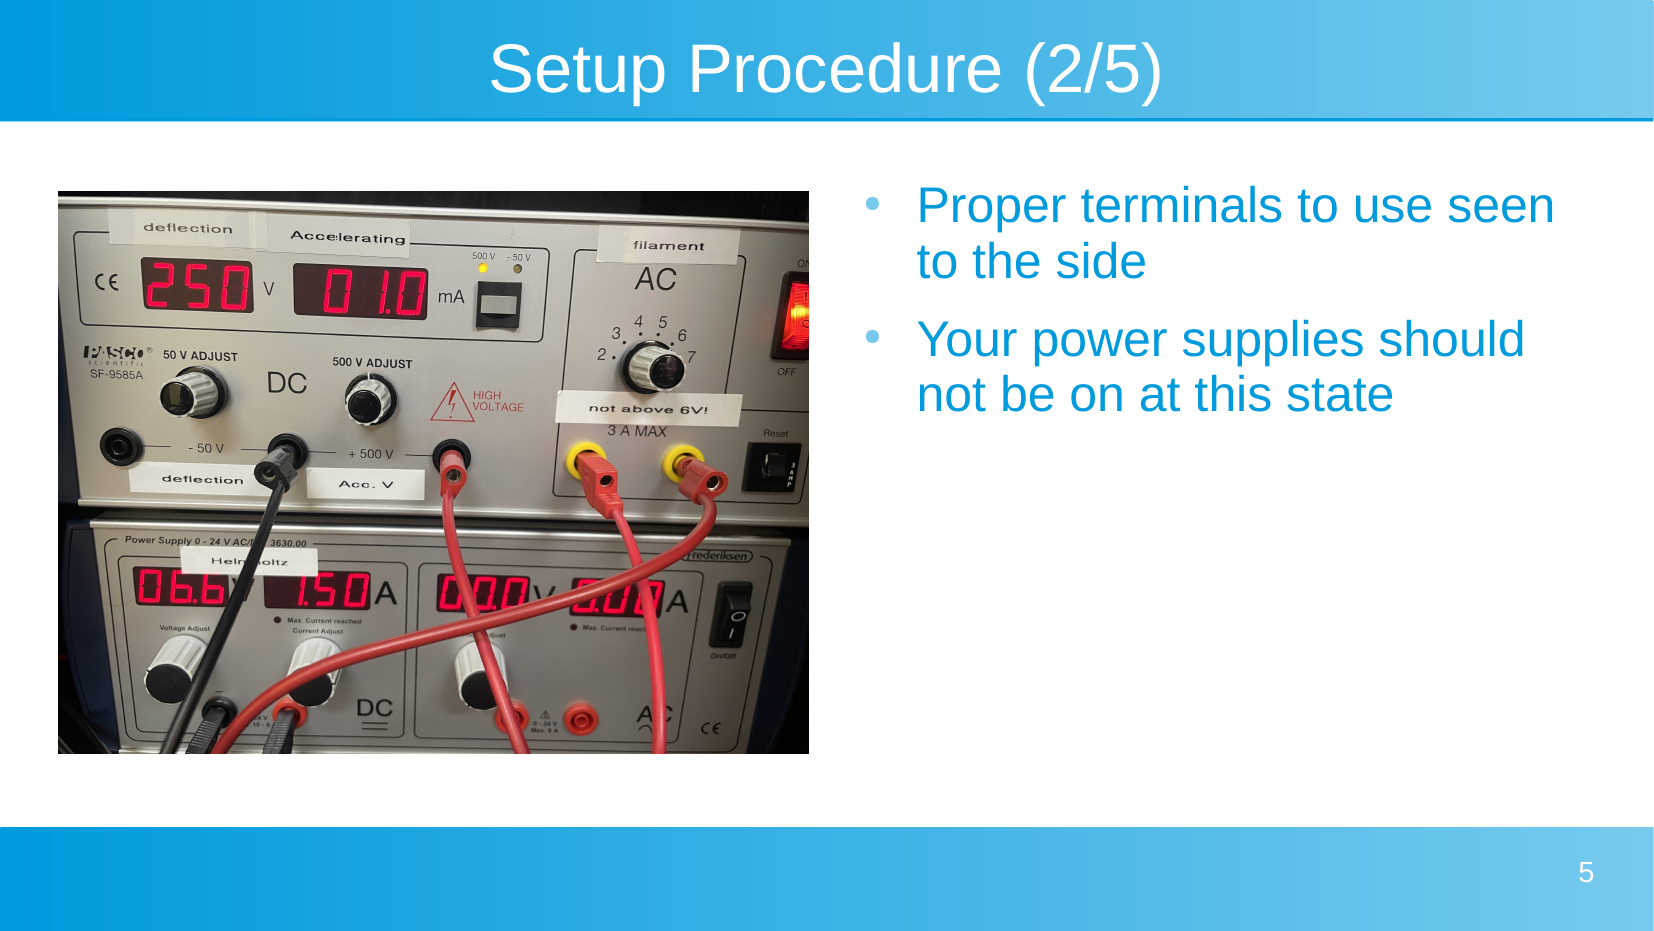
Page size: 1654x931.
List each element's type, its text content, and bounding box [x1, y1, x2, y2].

title Setup Procedure (2/5) [59, 29, 1595, 108]
list Proper terminals to use seen to the side Your power supplies should not be on at this state [845, 177, 1596, 768]
picture [58, 191, 809, 754]
